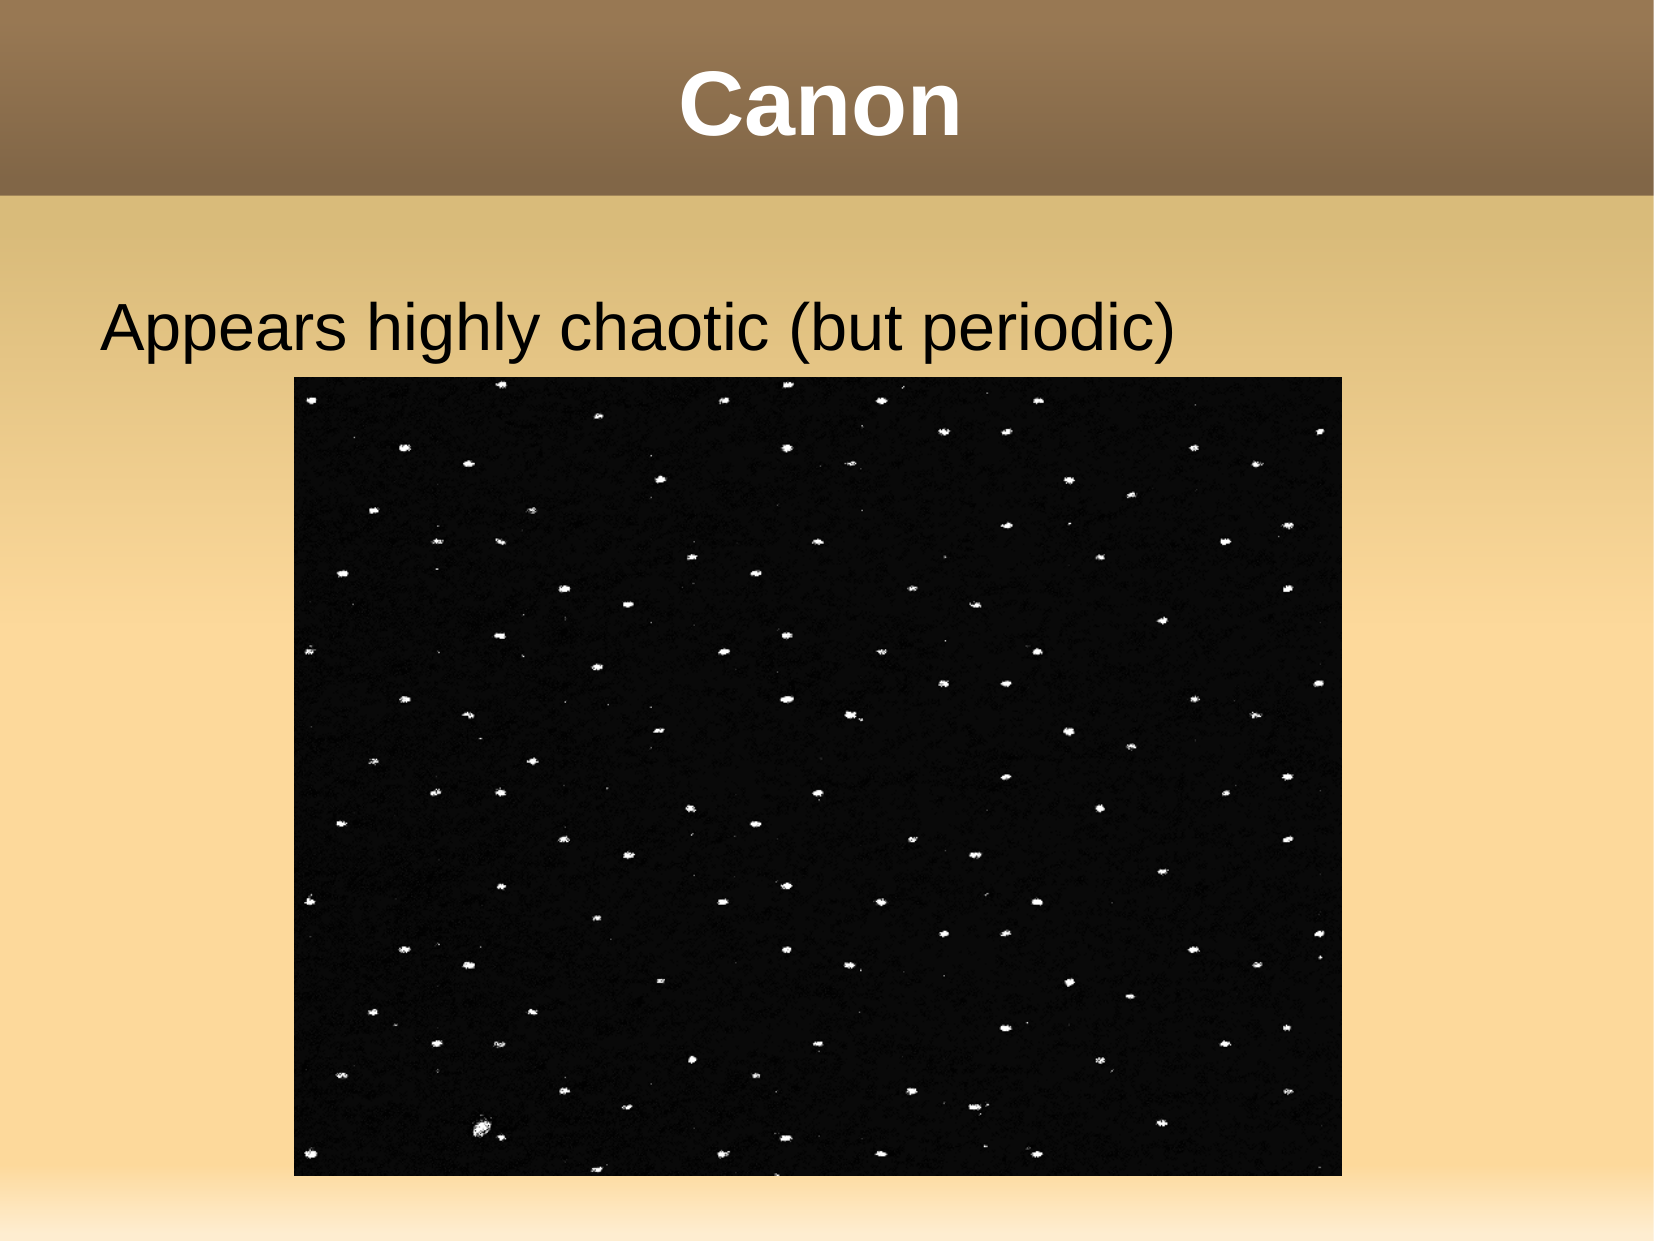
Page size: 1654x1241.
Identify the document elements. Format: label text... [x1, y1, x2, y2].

title Canon [76, 0, 1565, 208]
list Appears highly chaotic (but periodic) [82, 290, 1571, 1094]
picture [0, 0, 1654, 1241]
